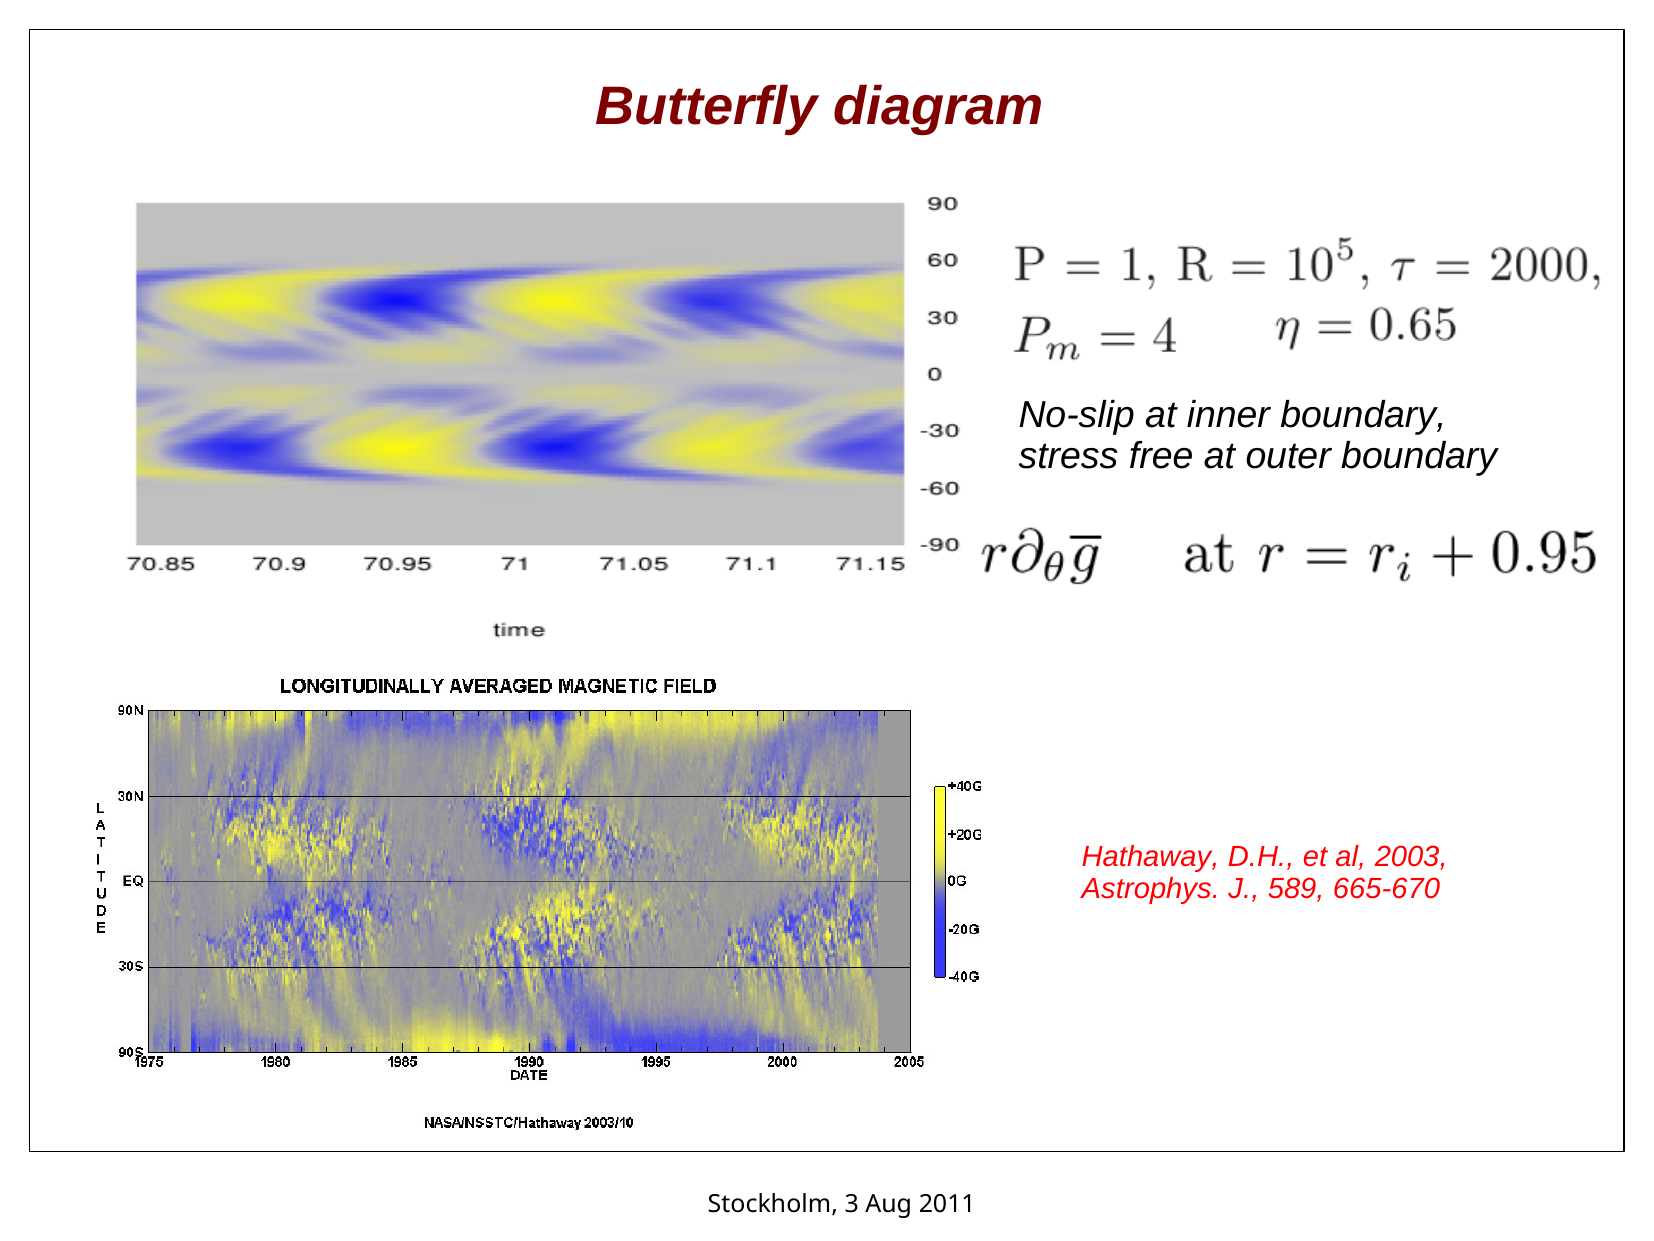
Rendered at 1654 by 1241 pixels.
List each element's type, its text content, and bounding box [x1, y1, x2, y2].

picture [108, 177, 1605, 650]
text_box Butterfly diagram [580, 64, 1073, 141]
picture [1003, 230, 1607, 359]
text_box No-slip at inner boundary, stress free at outer boundary [1003, 386, 1513, 485]
picture [1002, 307, 1188, 367]
picture [95, 679, 981, 1130]
text_box Hathaway, D.H., et al, 2003, Astrophys. J., 589, 665-670 [1066, 832, 1554, 913]
text_box Stockholm, 3 Aug 2011 [692, 1172, 961, 1226]
